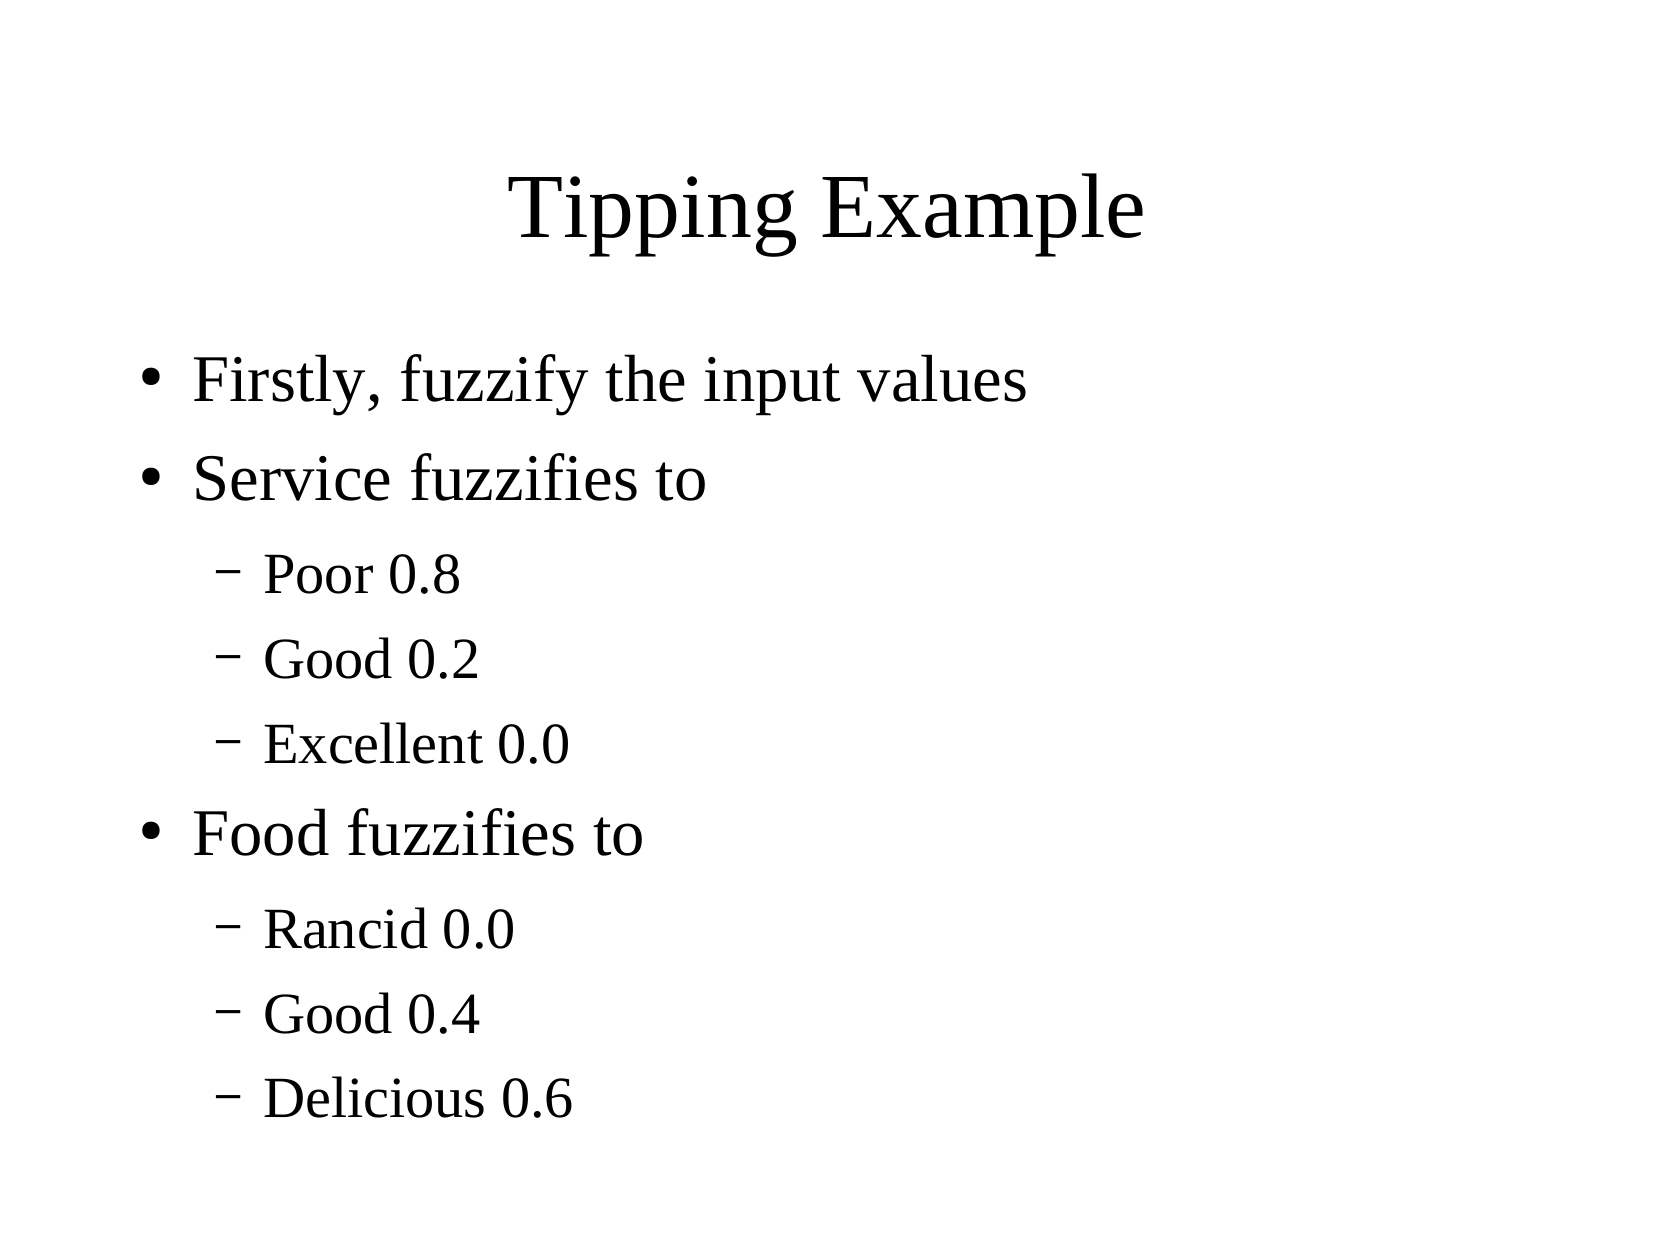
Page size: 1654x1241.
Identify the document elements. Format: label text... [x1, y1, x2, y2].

title Tipping Example [121, 102, 1534, 311]
list Firstly, fuzzify the input values Service fuzzifies to Poor 0.8 Good 0.2 Excellent 0.0 Food fuzzifies to Rancid 0.0 Good 0.4 Delicious 0.6 [121, 344, 1534, 1140]
